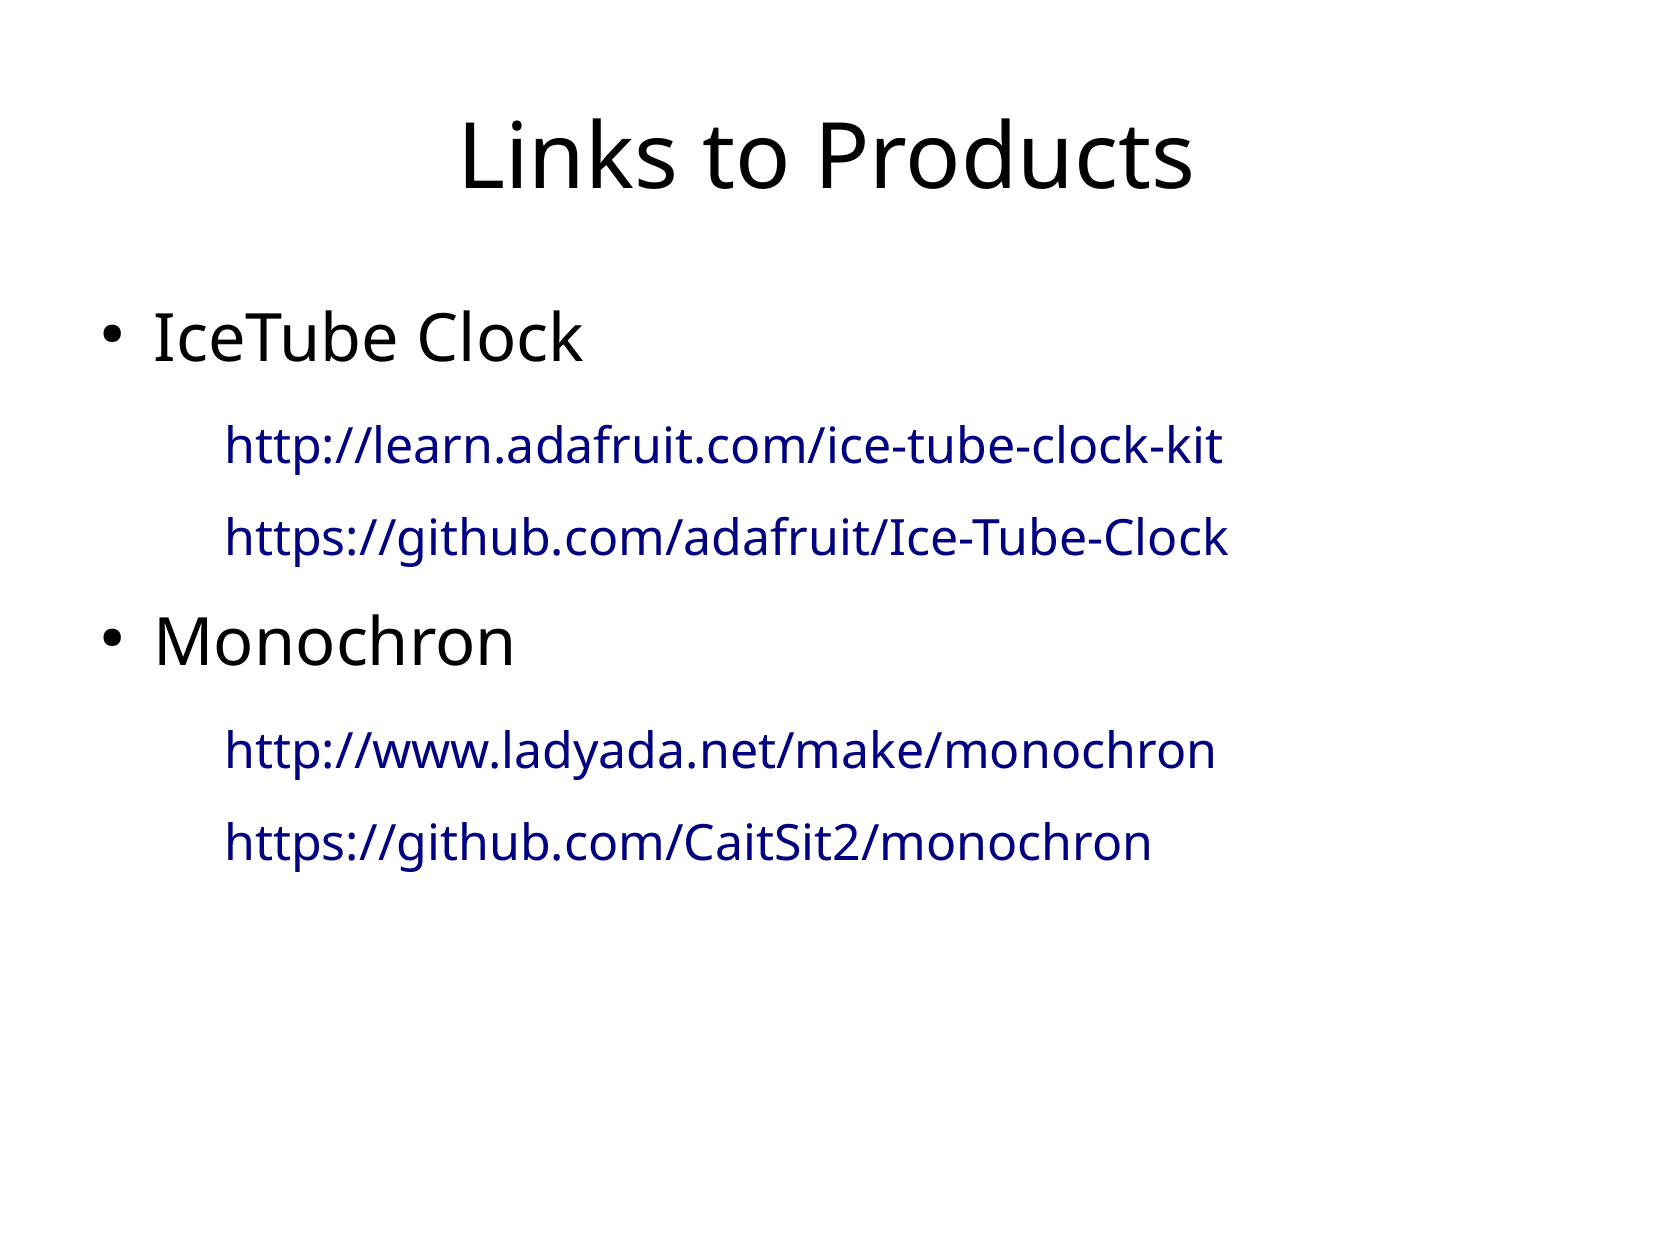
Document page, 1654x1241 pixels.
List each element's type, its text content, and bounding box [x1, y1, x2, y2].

title Links to Products [82, 49, 1571, 257]
list IceTube Clock http://learn.adafruit.com/ice-tube-clock-kit https://github.com/adafruit/Ice-Tube-Clock Monochron http://www.ladyada.net/make/monochron https://github.com/CaitSit2/monochron [82, 290, 1571, 1010]
